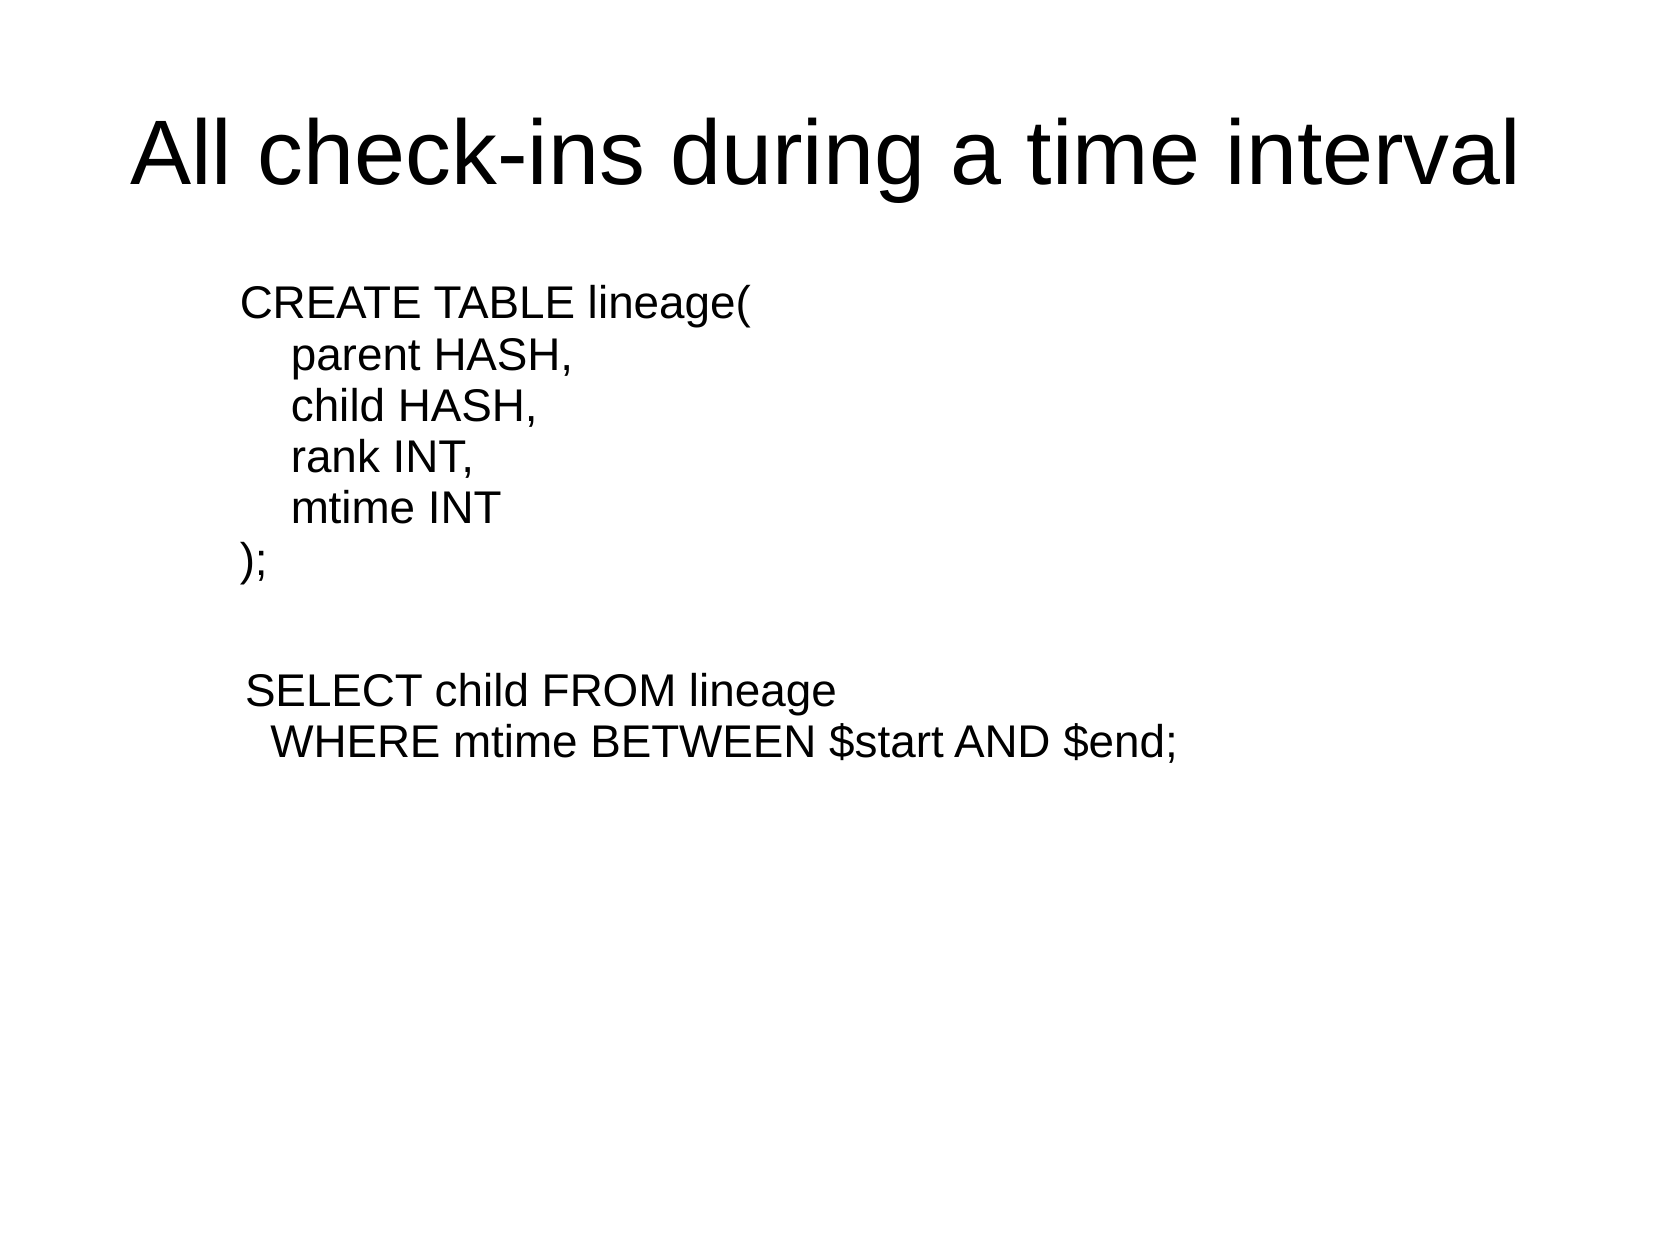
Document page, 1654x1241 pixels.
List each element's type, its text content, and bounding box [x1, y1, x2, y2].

title All check-ins during a time interval [82, 49, 1571, 257]
text_box SELECT child FROM lineage WHERE mtime BETWEEN $start AND $end; [230, 657, 1456, 775]
text_box CREATE TABLE lineage( parent HASH, child HASH, rank INT, mtime INT ); [225, 270, 1058, 593]
